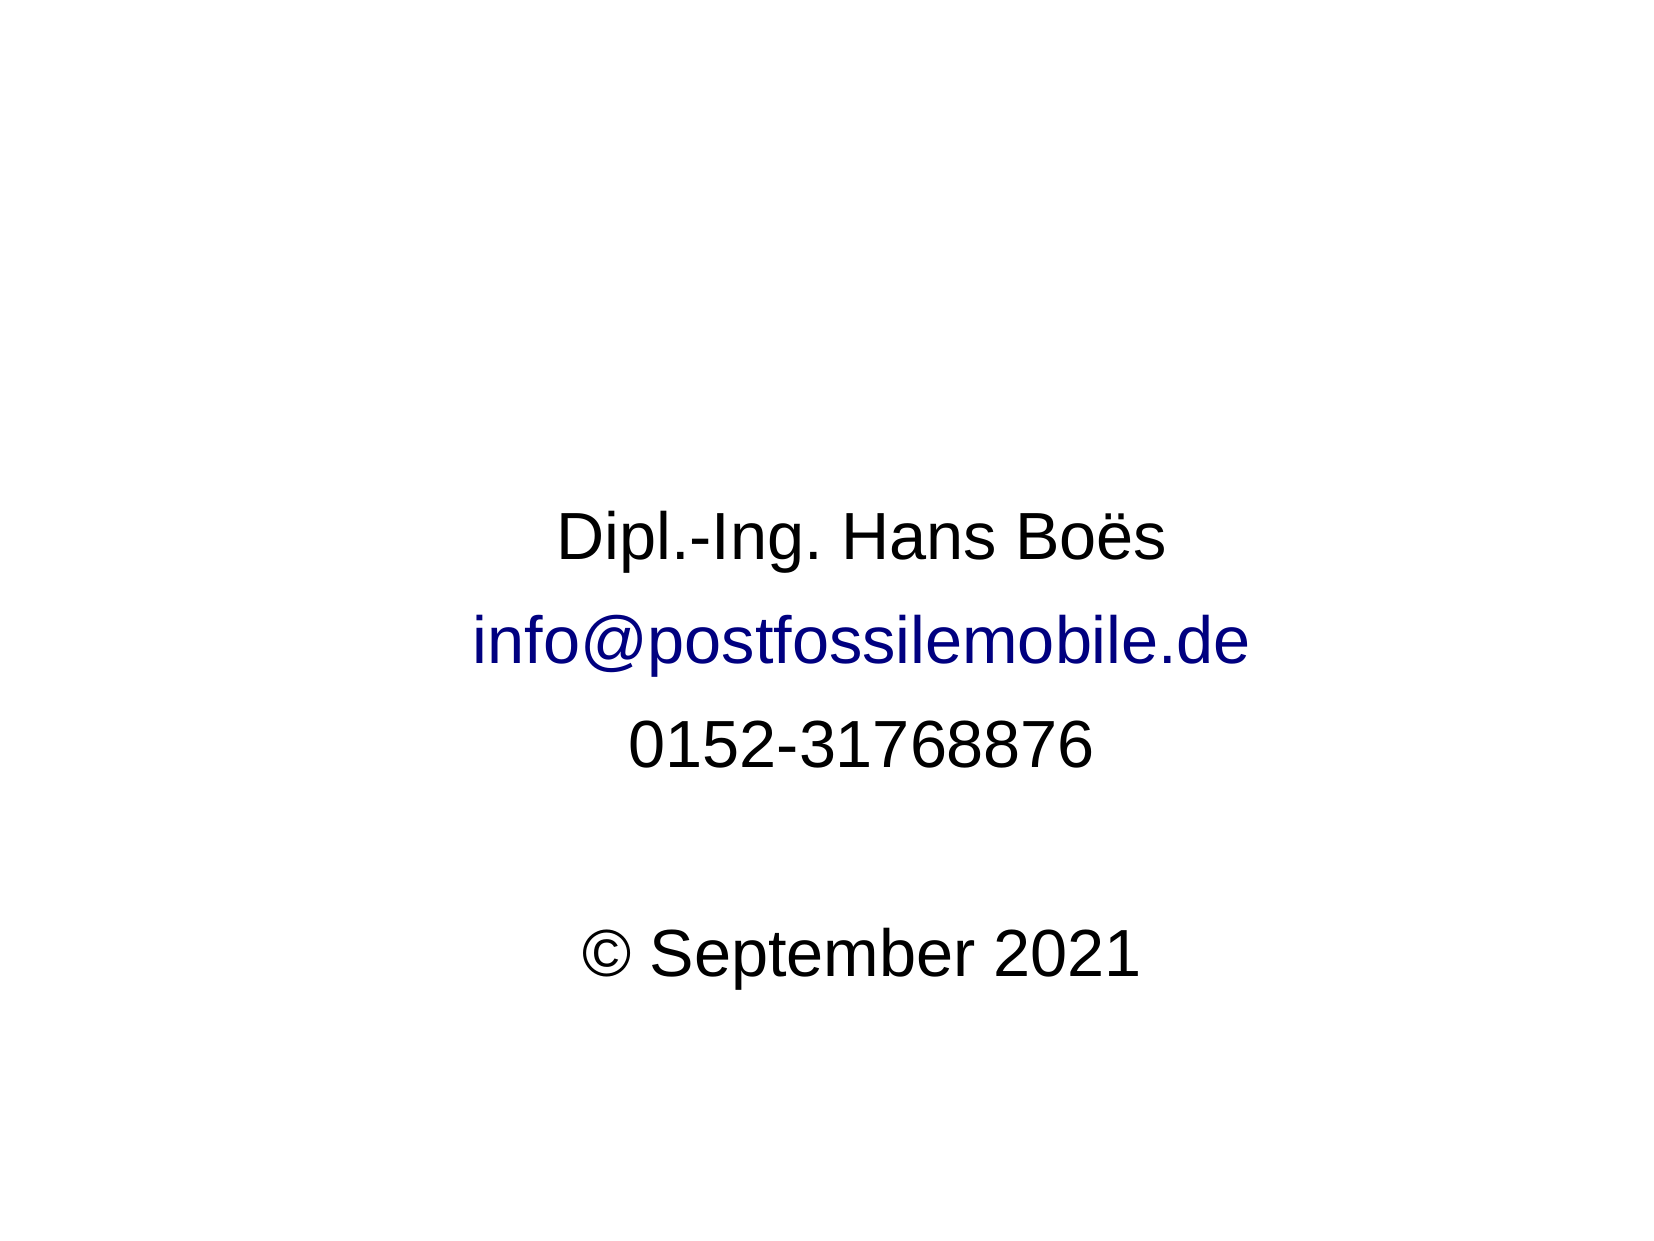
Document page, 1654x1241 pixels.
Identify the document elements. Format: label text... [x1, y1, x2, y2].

list Dipl.-Ing. Hans Boës info@postfossilemobile.de 0152-31768876 © September 2021 [82, 290, 1571, 1109]
